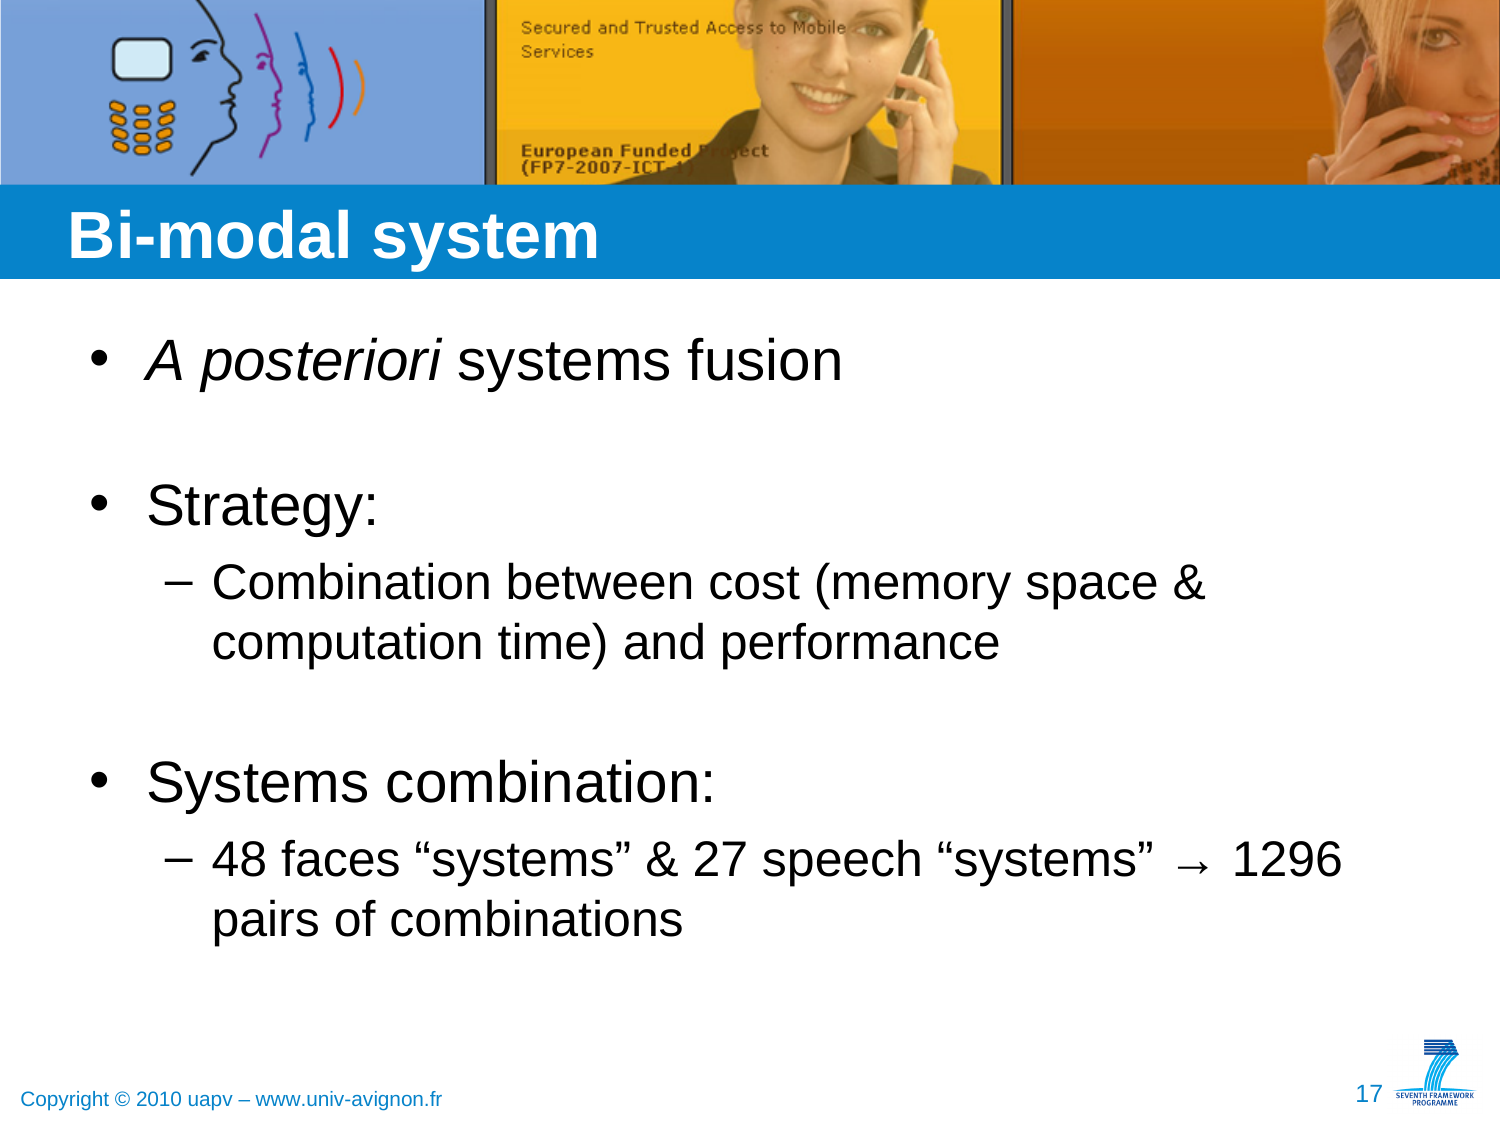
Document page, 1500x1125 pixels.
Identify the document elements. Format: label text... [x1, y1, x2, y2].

picture [0, 0, 1500, 184]
picture [1387, 1034, 1483, 1114]
title Bi-modal system [53, 183, 1437, 280]
list A posteriori systems fusion Strategy: Combination between cost (memory space & computation time) and performance Systems combination: 48 faces “systems” & 27 speech “systems” → 1296 pairs of combinations [75, 314, 1447, 1024]
